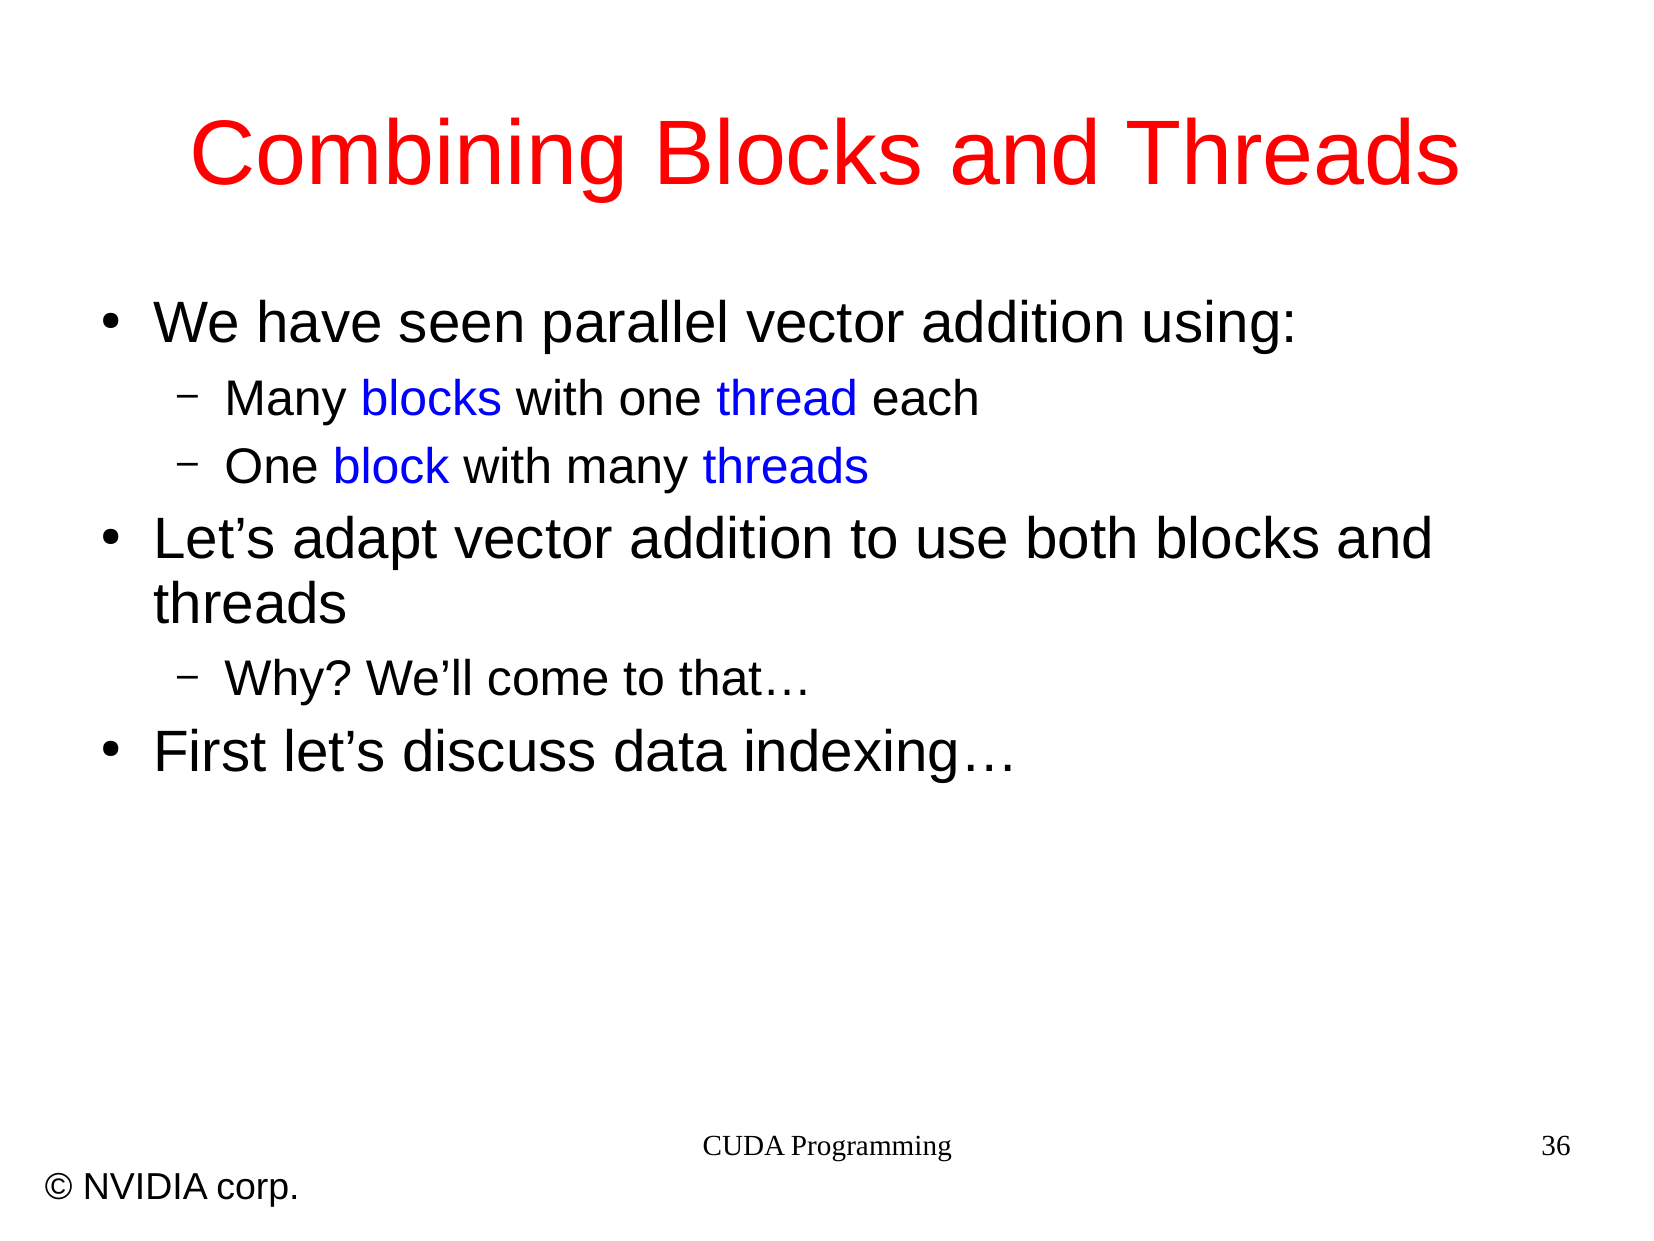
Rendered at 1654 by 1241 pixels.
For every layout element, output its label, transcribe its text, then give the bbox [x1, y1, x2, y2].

list We have seen parallel vector addition using: Many blocks with one thread each One block with many threads Let’s adapt vector addition to use both blocks and threads Why? We’ll come to that… First let’s discuss data indexing… [82, 290, 1571, 1109]
text_box © NVIDIA corp. [30, 1158, 331, 1216]
title Combining Blocks and Threads [82, 49, 1571, 257]
